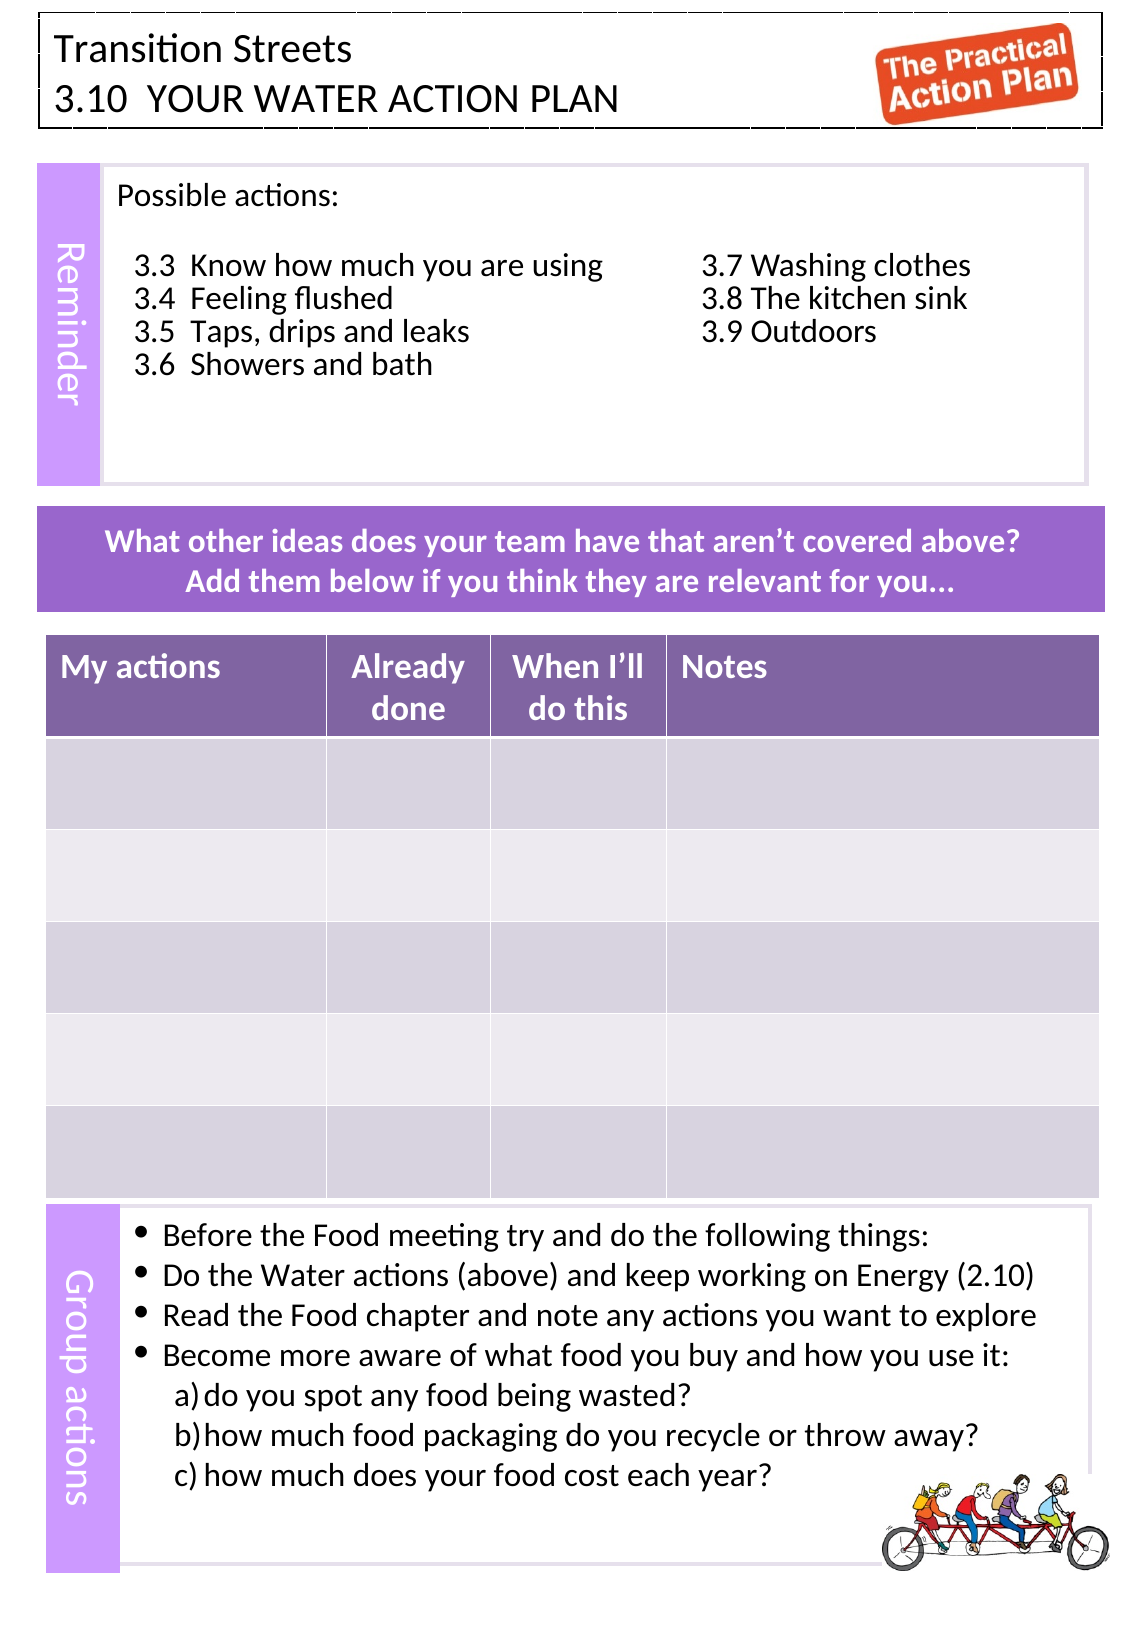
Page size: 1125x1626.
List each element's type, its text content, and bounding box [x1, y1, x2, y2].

text_box What other ideas does your team have that aren’t covered above? Add them below if you think they are relevant for you... [39, 507, 1103, 611]
table_cell [46, 830, 326, 921]
picture [882, 1474, 1110, 1571]
table_cell [491, 922, 666, 1013]
table_cell [46, 922, 326, 1013]
table_cell [667, 830, 1099, 921]
table_header When I’ll do this [491, 635, 666, 736]
table_cell [327, 1014, 490, 1105]
table_cell [491, 1106, 666, 1198]
table_cell [327, 739, 490, 829]
table_cell [327, 1106, 490, 1198]
table_header My actions [46, 635, 326, 736]
table_cell [491, 1014, 666, 1105]
table_cell [491, 739, 666, 829]
text_box Before the Food meeting try and do the following things: Do the Water actions (above) and keep working on Energy (2.10) Read the Food chapter and note any actions you want to explore Become more aware of what food you buy and how you use it: do you spot any food being wasted? how much food packaging do you recycle or throw away? how much does your food cost each year? [119, 1205, 1091, 1565]
table_cell [46, 1014, 326, 1105]
text_box Reminder [39, 165, 102, 485]
table_header Notes [667, 635, 1099, 736]
table_header 3.7 Washing clothes 3.8 The kitchen sink 3.9 Outdoors [686, 243, 1078, 419]
table_header 3.3 Know how much you are using 3.4 Feeling flushed 3.5 Taps, drips and leaks 3.6 Showers and bath [119, 243, 686, 419]
table_cell [667, 1014, 1099, 1105]
text_box Transition Streets 3.10 YOUR WATER ACTION PLAN [38, 12, 1103, 129]
table_cell [46, 739, 326, 829]
table_cell [667, 922, 1099, 1013]
table_cell [46, 1106, 326, 1198]
table_cell [327, 830, 490, 921]
text_box Possible actions: [102, 165, 1087, 485]
text_box Group actions [47, 1205, 119, 1571]
table_cell [667, 739, 1099, 829]
table_cell [667, 1106, 1099, 1198]
table_cell [491, 830, 666, 921]
table_header Already done [327, 635, 490, 736]
table_cell [327, 922, 490, 1013]
